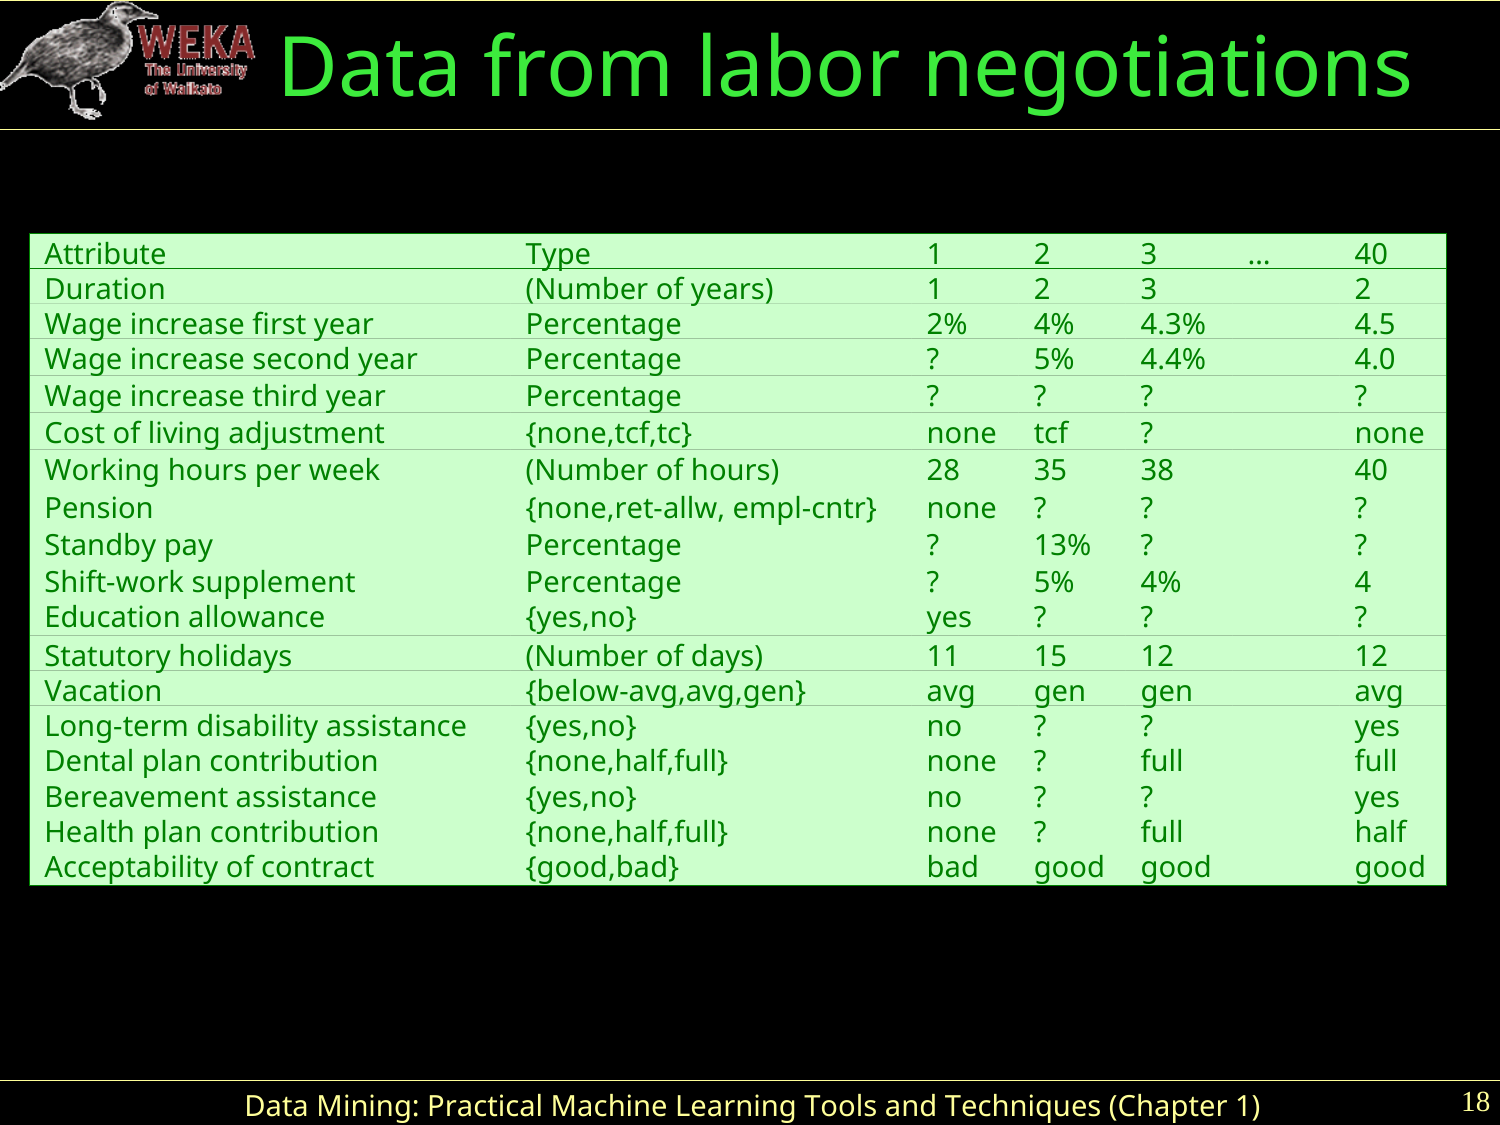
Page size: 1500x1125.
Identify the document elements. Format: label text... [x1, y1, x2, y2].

text_box 4% [1019, 304, 1126, 339]
text_box ? [912, 525, 1019, 562]
text_box ? [912, 339, 1019, 376]
text_box Standby pay [30, 525, 510, 562]
text_box yes [912, 597, 1019, 636]
text_box ? [1126, 376, 1233, 413]
text_box 12 [1340, 636, 1446, 671]
text_box ? [1126, 597, 1233, 636]
text_box Percentage [510, 339, 912, 376]
text_box 4.3% [1126, 304, 1233, 339]
text_box 2 [1019, 234, 1126, 268]
text_box ? [1019, 706, 1126, 741]
text_box 2% [912, 304, 1019, 339]
text_box ? [1340, 376, 1446, 413]
text_box 13% [1019, 525, 1126, 562]
text_box 28 [912, 450, 1019, 487]
text_box good [1340, 847, 1446, 885]
text_box Duration [30, 269, 510, 304]
text_box 4 [1340, 562, 1446, 597]
text_box full [1126, 812, 1233, 847]
text_box {none,half,full} [511, 741, 912, 776]
text_box Statutory holidays [30, 636, 511, 671]
text_box Pension [30, 487, 510, 525]
text_box Wage increase third year [30, 376, 510, 413]
text_box 5% [1019, 339, 1126, 376]
text_box (Number of hours) [510, 450, 912, 487]
text_box good [1019, 847, 1126, 885]
text_box none [912, 487, 1019, 525]
text_box Health plan contribution [30, 812, 511, 847]
text_box … [1233, 234, 1340, 268]
text_box 4.0 [1340, 339, 1446, 376]
text_box 1 [912, 269, 1019, 304]
text_box (Number of days) [511, 636, 912, 671]
text_box gen [1037, 687, 1046, 699]
text_box avg [912, 671, 1019, 706]
text_box 2 [1340, 269, 1446, 304]
text_box 4% [1126, 562, 1233, 597]
text_box Dental plan contribution [30, 741, 511, 776]
text_box 1 [912, 234, 1019, 268]
text_box ? [1126, 776, 1233, 812]
text_box Wage increase second year [30, 339, 510, 376]
text_box ? [1019, 597, 1126, 636]
text_box Percentage [510, 304, 912, 339]
text_box none [1340, 413, 1446, 450]
text_box avg [961, 687, 970, 699]
text_box {none,tcf,tc} [510, 413, 912, 450]
text_box full [1126, 741, 1233, 776]
text_box good [1126, 847, 1233, 885]
text_box Percentage [510, 525, 912, 562]
text_box Percentage [510, 376, 912, 413]
text_box 15 [1019, 636, 1126, 671]
text_box ? [912, 562, 1019, 597]
text_box tcf [1019, 413, 1126, 450]
text_box 2 [1019, 269, 1126, 304]
text_box Acceptability of contract [30, 847, 511, 885]
text_box {yes,no} [511, 776, 912, 812]
text_box yes [1340, 706, 1446, 741]
title Data from labor negotiations [263, 0, 1500, 159]
text_box ? [1340, 597, 1446, 636]
text_box full [1340, 741, 1446, 776]
text_box yes [1340, 776, 1446, 812]
text_box Bereavement assistance [30, 776, 511, 812]
text_box Working hours per week [30, 450, 510, 487]
text_box ? [1340, 487, 1446, 525]
text_box Attribute [30, 234, 510, 268]
text_box 3 [1126, 269, 1233, 304]
text_box {none,half,full} [511, 812, 912, 847]
text_box 3 [1126, 234, 1233, 268]
text_box 40 [1340, 234, 1446, 268]
text_box ? [1019, 776, 1126, 812]
text_box 38 [1126, 450, 1233, 487]
text_box none [912, 741, 1019, 776]
picture [0, 1, 263, 129]
text_box Wage increase first year [30, 304, 510, 339]
text_box gen [1019, 671, 1126, 706]
text_box 12 [1126, 636, 1233, 671]
text_box ? [1126, 706, 1233, 741]
text_box {good,bad} [511, 847, 912, 885]
text_box no [912, 706, 1019, 741]
text_box ? [1019, 812, 1126, 847]
text_box {yes,no} [511, 706, 912, 741]
text_box 4.4% [1126, 339, 1233, 376]
text_box Type [561, 250, 570, 262]
text_box bad [912, 847, 1019, 885]
text_box avg [1389, 687, 1398, 699]
text_box {none,ret-allw, empl-cntr} [510, 487, 912, 525]
text_box gen [1126, 671, 1233, 706]
text_box Vacation [30, 671, 511, 706]
text_box none [912, 812, 1019, 847]
text_box 5% [1019, 562, 1126, 597]
text_box Education allowance [30, 597, 511, 636]
text_box ? [1340, 525, 1446, 562]
text_box 11 [912, 636, 1019, 671]
text_box none [912, 413, 1019, 450]
text_box ? [1126, 525, 1233, 562]
text_box Shift-work supplement [30, 562, 510, 597]
text_box 4.5 [1340, 304, 1446, 339]
text_box ? [1126, 487, 1233, 525]
text_box avg [1340, 671, 1446, 706]
text_box ? [1019, 376, 1126, 413]
text_box 40 [1340, 450, 1446, 487]
text_box {below-avg,avg,gen} [511, 671, 912, 706]
text_box half [1340, 812, 1446, 847]
text_box no [912, 776, 1019, 812]
text_box Type [510, 234, 912, 268]
text_box [1233, 269, 1340, 885]
text_box ? [912, 376, 1019, 413]
text_box (Number of years) [510, 269, 912, 304]
text_box gen [1144, 687, 1153, 699]
text_box 35 [1019, 450, 1126, 487]
text_box ? [1019, 741, 1126, 776]
text_box {yes,no} [511, 597, 912, 636]
text_box ? [1126, 413, 1233, 450]
text_box ? [1019, 487, 1126, 525]
text_box Cost of living adjustment [30, 413, 510, 450]
text_box Percentage [510, 562, 912, 597]
text_box Long-term disability assistance [30, 706, 511, 741]
